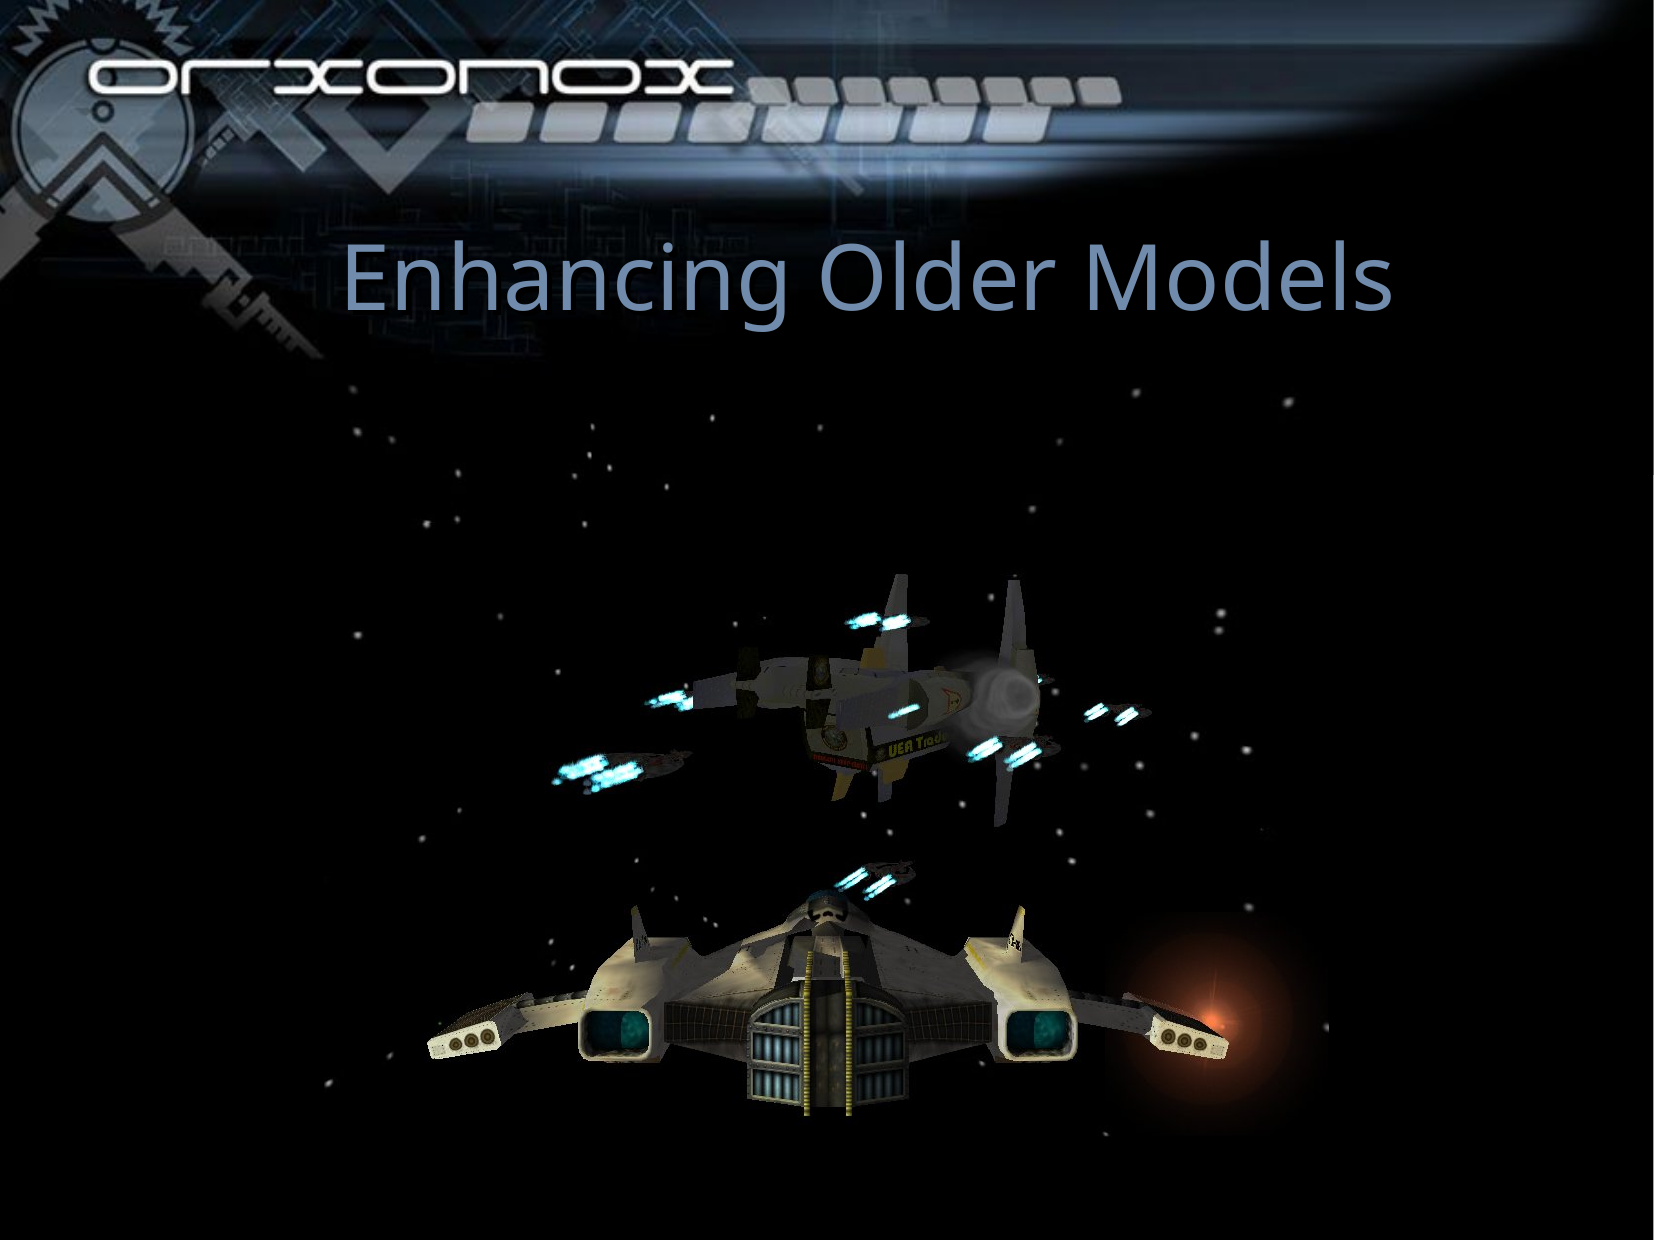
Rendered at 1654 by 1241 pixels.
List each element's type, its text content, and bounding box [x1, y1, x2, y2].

picture [0, 0, 1654, 1137]
text_box Enhancing Older Models [324, 205, 1506, 328]
